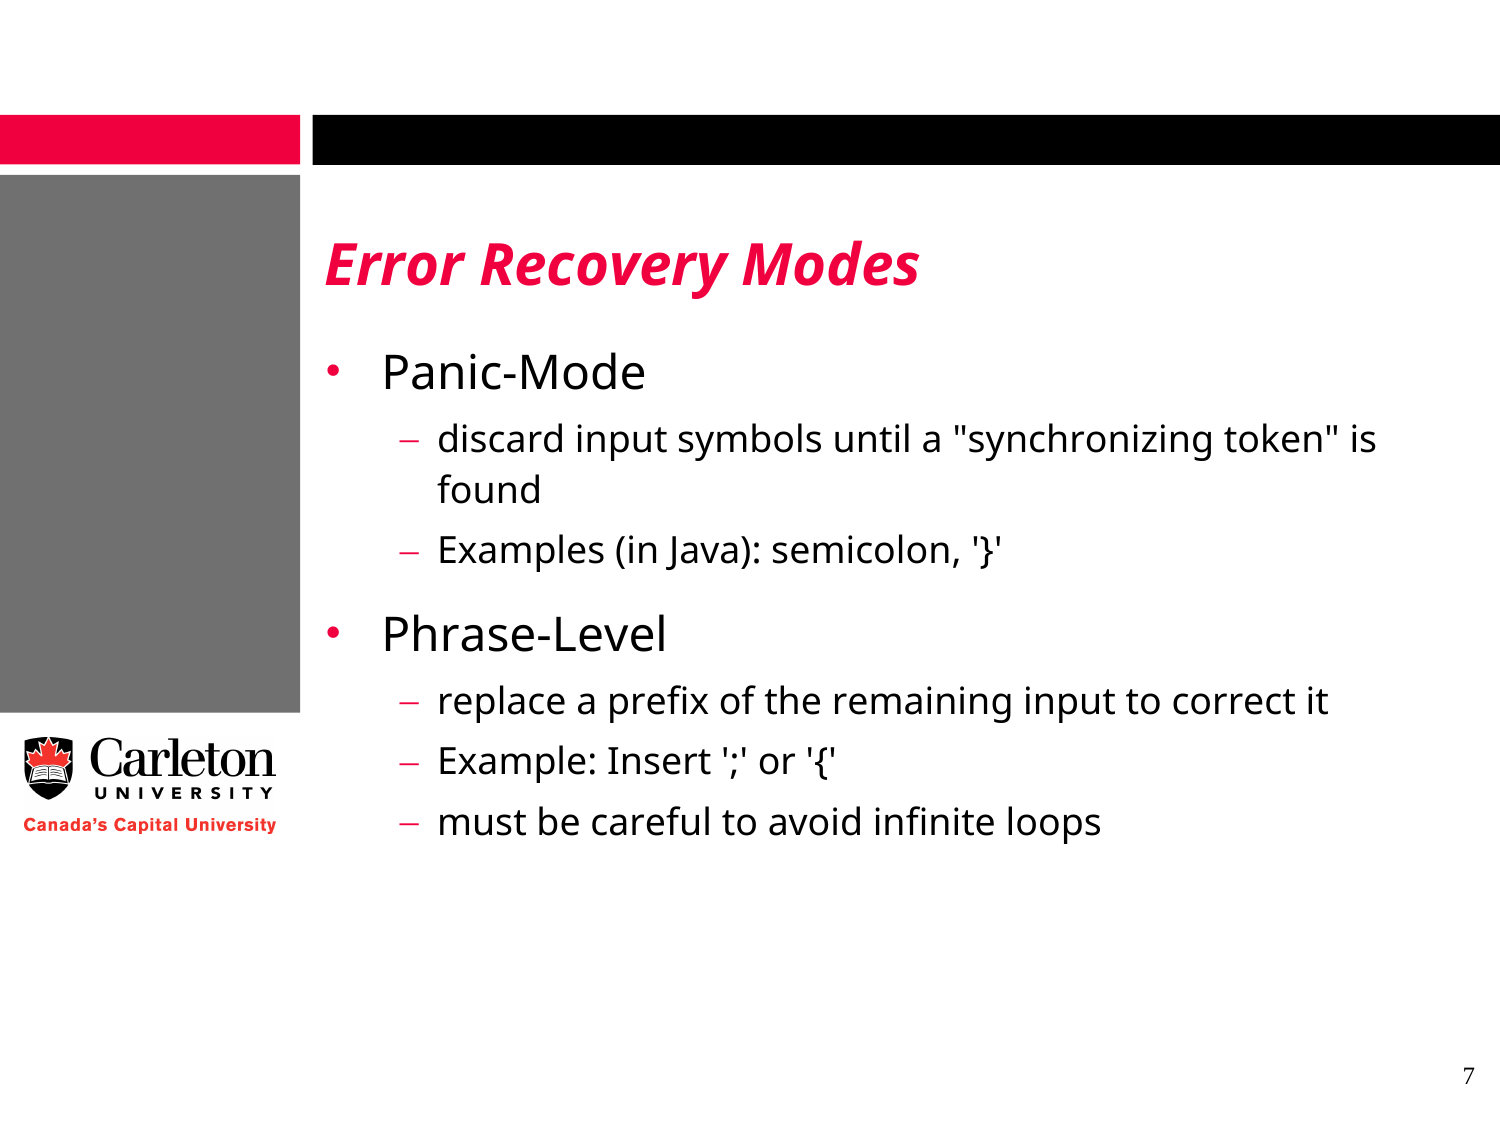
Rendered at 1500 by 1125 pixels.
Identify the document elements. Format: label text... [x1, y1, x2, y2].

title Error Recovery Modes [324, 187, 1450, 324]
picture [24, 737, 276, 834]
list Panic-Mode discard input symbols until a "synchronizing token" is found Examples (in Java): semicolon, '}' Phrase-Level replace a prefix of the remaining input to correct it Example: Insert ';' or '{' must be careful to avoid infinite loops [324, 324, 1450, 1036]
